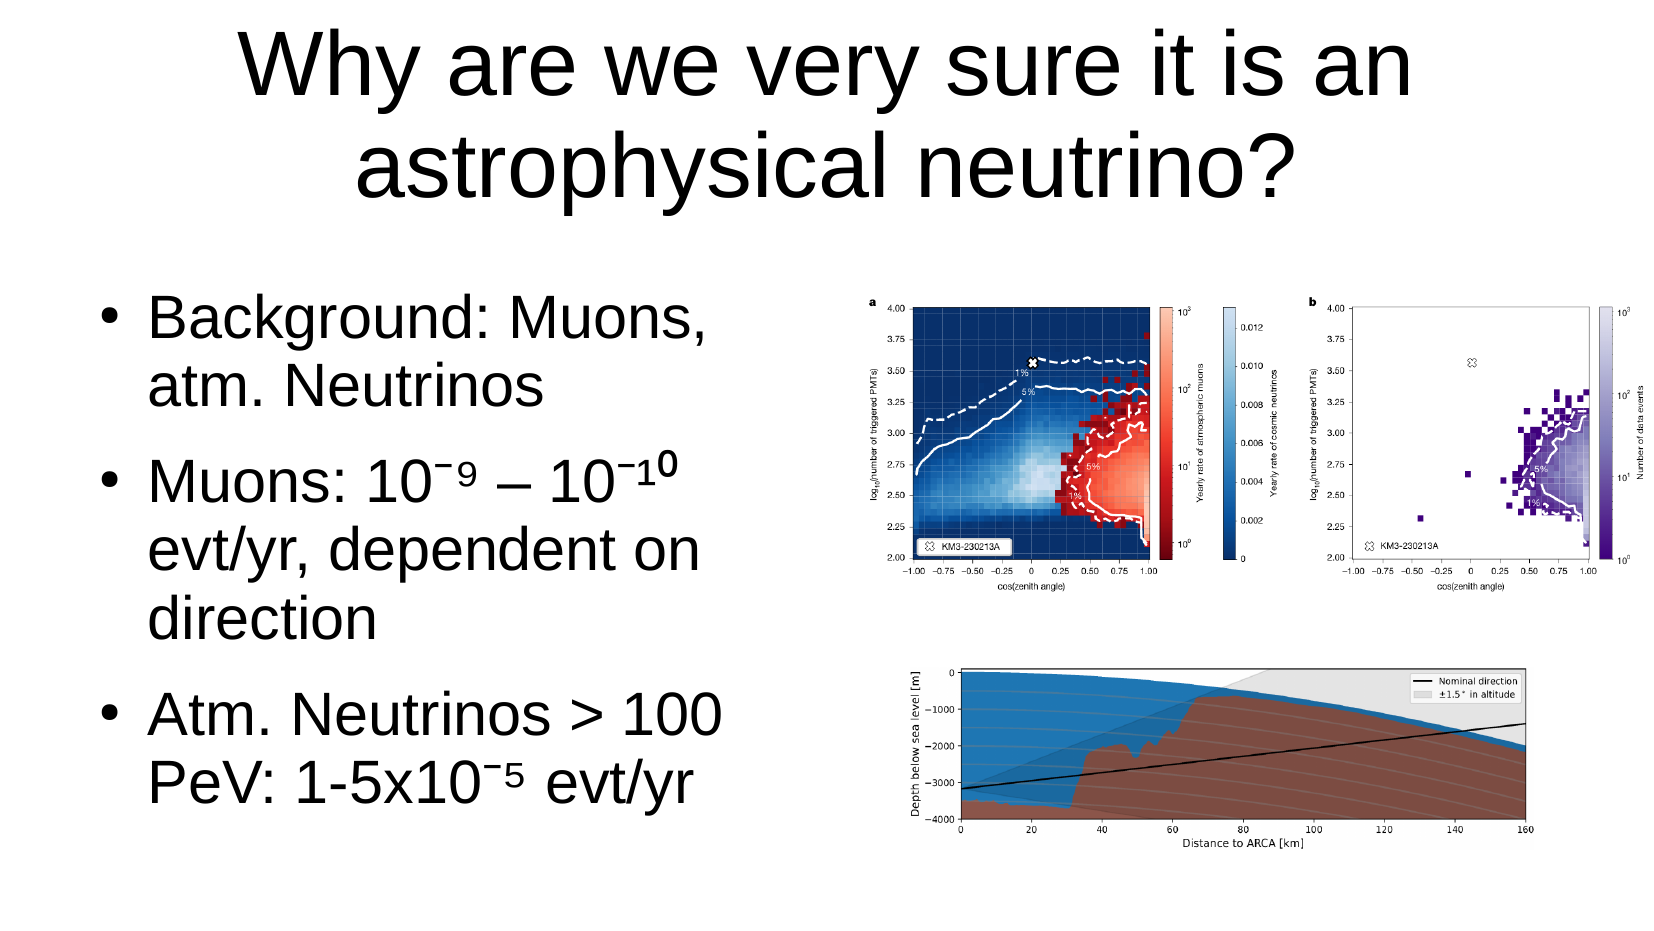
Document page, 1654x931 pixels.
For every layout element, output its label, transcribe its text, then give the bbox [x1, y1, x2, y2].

picture [900, 664, 1538, 853]
title Why are we very sure it is an astrophysical neutrino? [82, 12, 1571, 218]
picture [862, 296, 1649, 601]
list Background: Muons, atm. Neutrinos Muons: 10⁻⁹ – 10⁻¹⁰ evt/yr, dependent on direction Atm. Neutrinos > 100 PeV: 1-5x10⁻⁵ evt/yr [82, 282, 827, 822]
